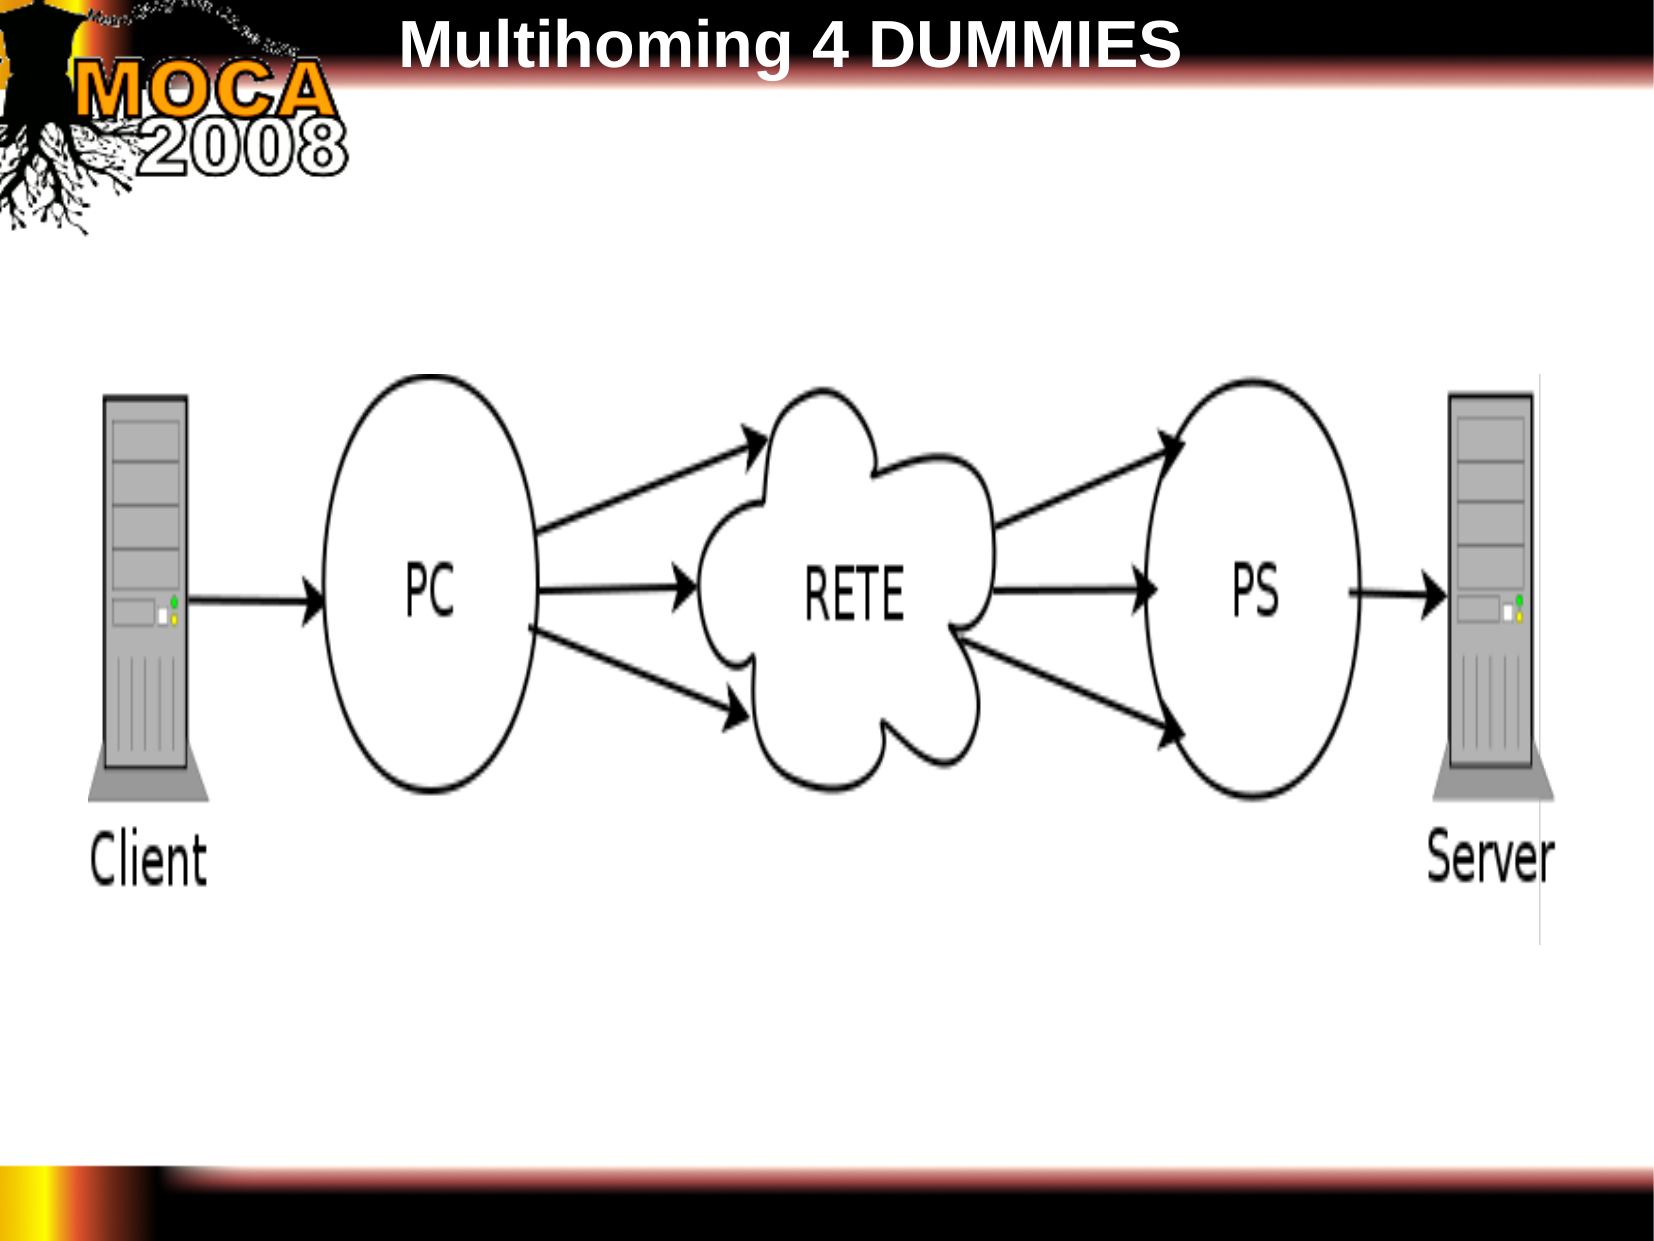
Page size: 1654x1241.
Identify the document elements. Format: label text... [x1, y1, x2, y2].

title Multihoming 4 DUMMIES [324, 0, 1654, 89]
list [29, 147, 1625, 1093]
picture [0, 0, 1654, 1241]
